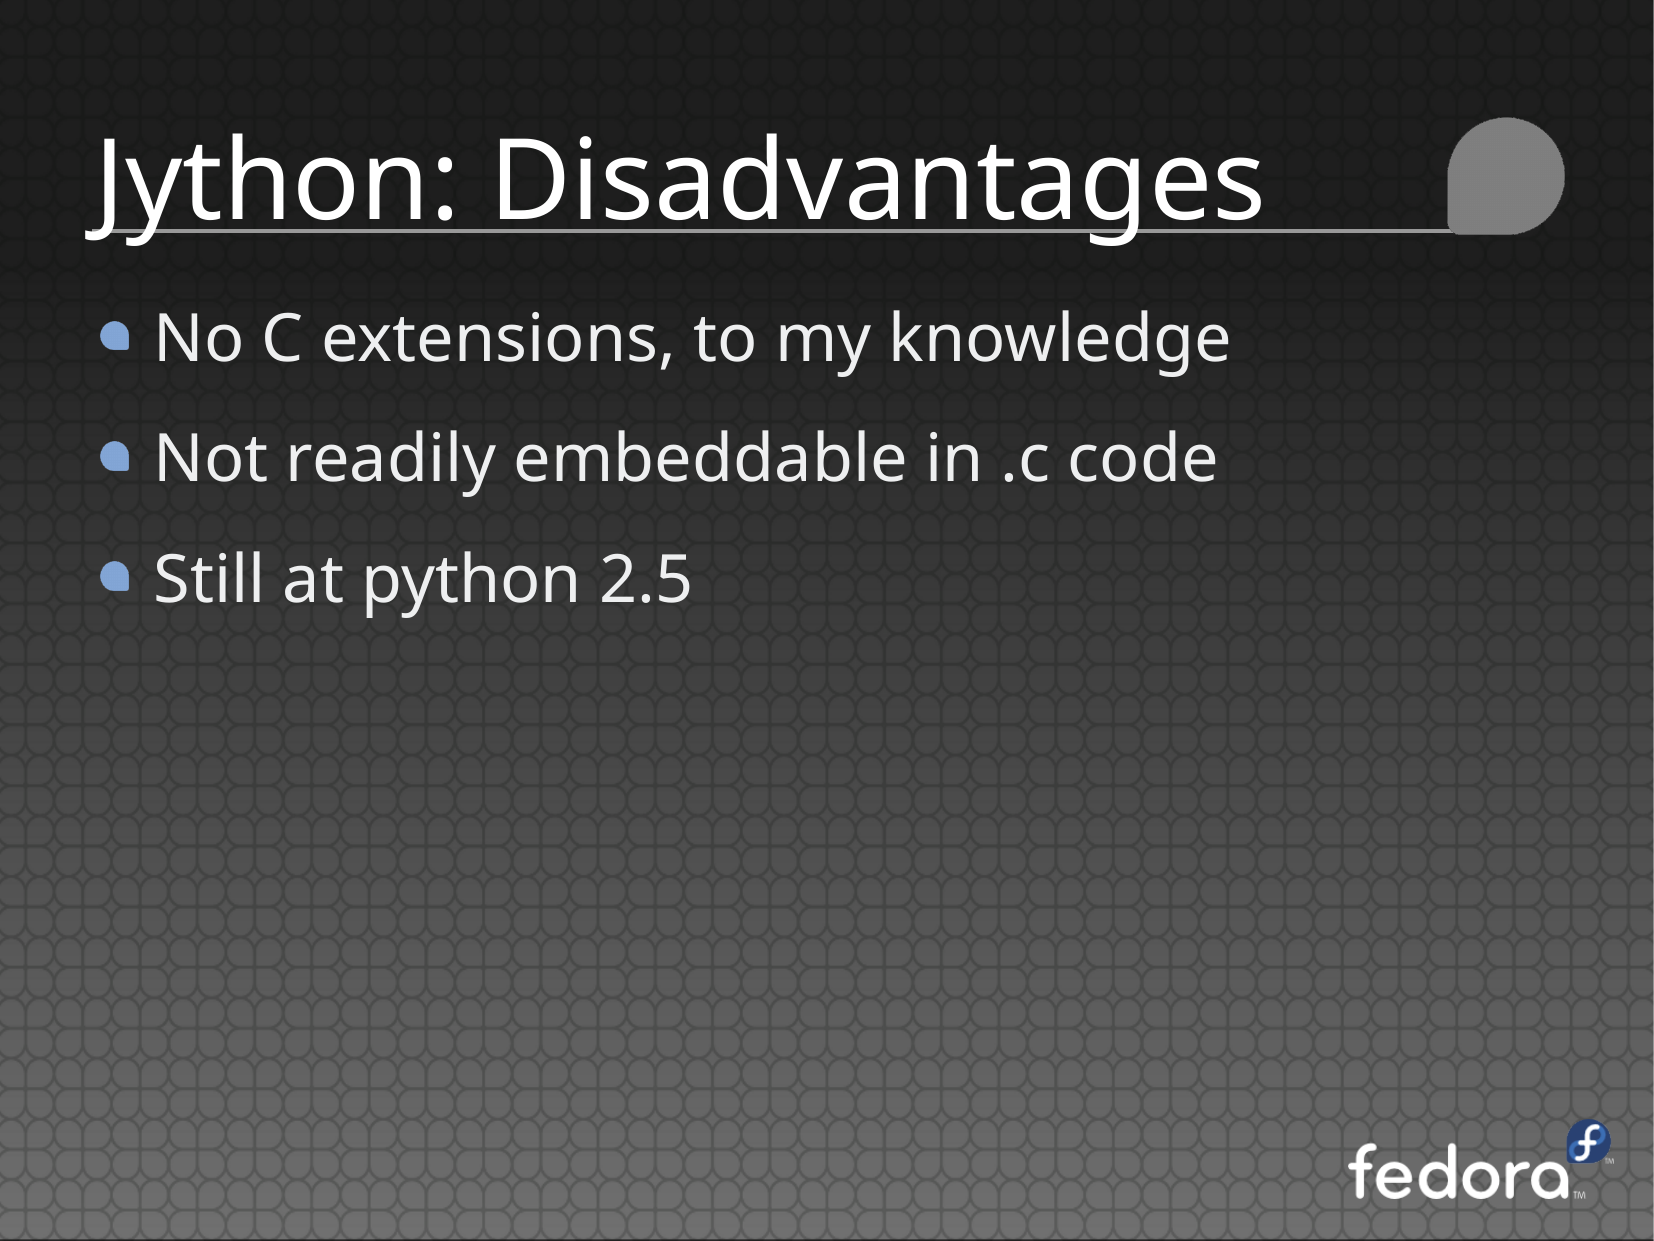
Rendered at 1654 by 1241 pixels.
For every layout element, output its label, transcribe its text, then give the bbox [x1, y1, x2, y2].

list No C extensions, to my knowledge Not readily embeddable in .c code Still at python 2.5 [82, 290, 1571, 1094]
title Jython: Disadvantages [94, 100, 1426, 251]
picture [0, 0, 1654, 1241]
